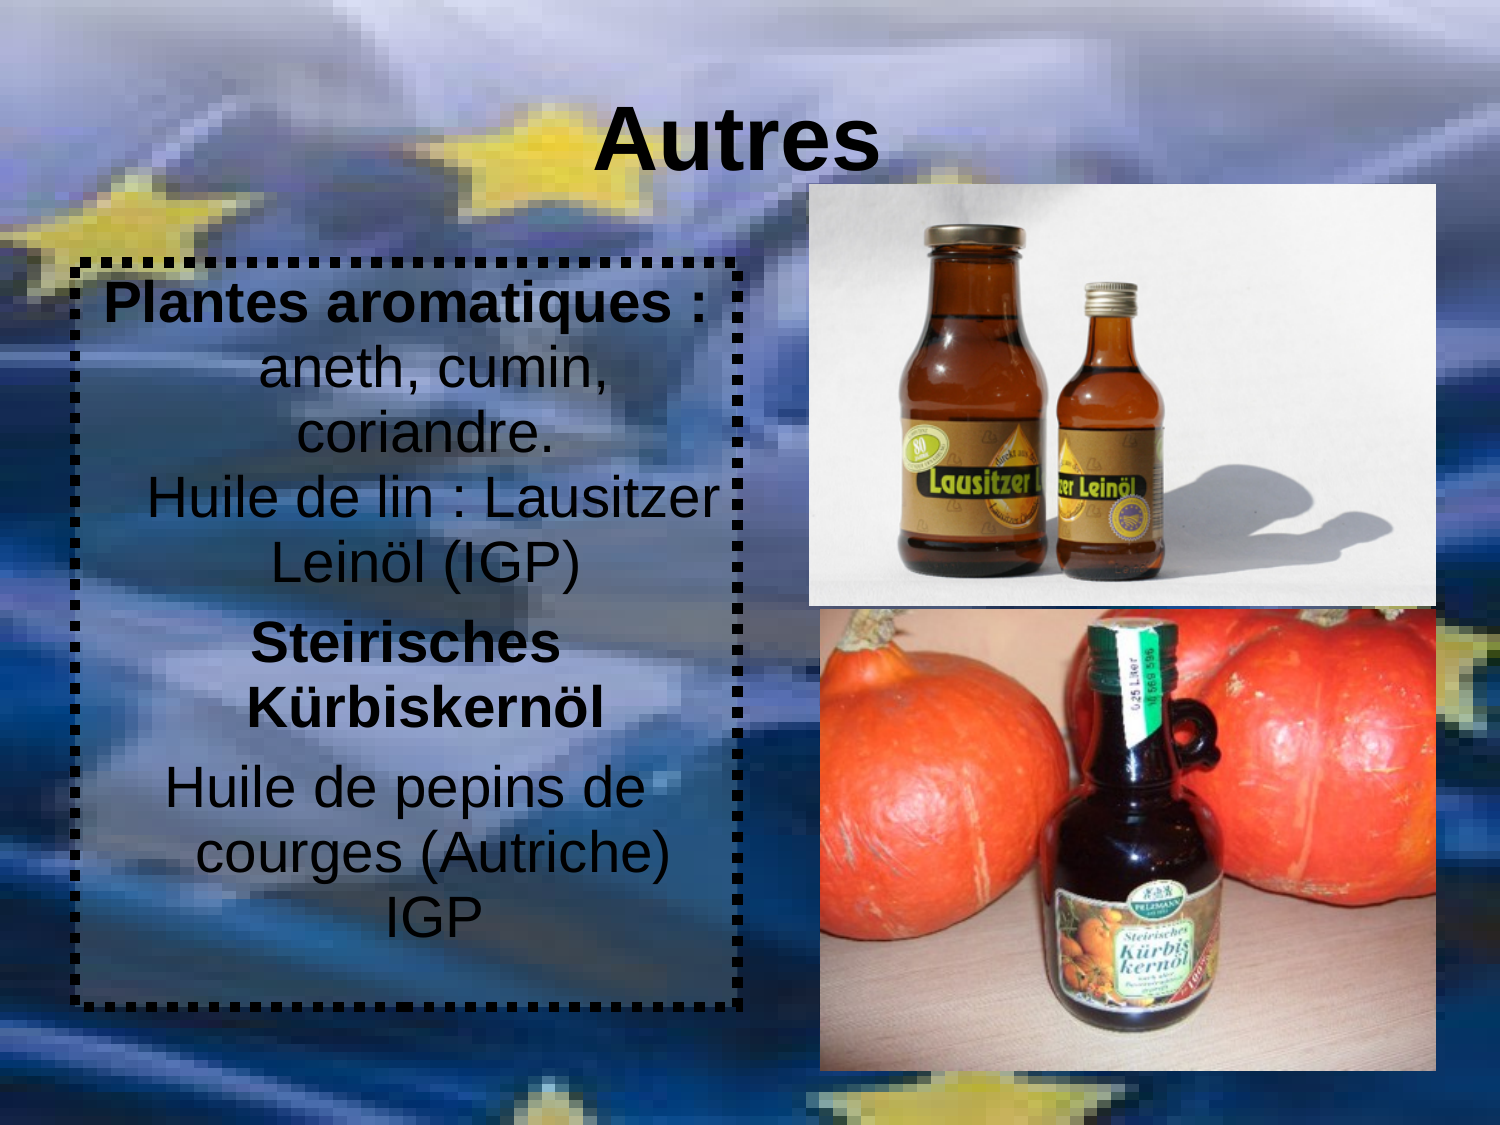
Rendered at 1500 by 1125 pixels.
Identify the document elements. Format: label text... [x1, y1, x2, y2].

title Autres [75, 45, 1426, 233]
list Plantes aromatiques : aneth, cumin, coriandre. Huile de lin : Lausitzer Leinöl (IGP) Steirisches Kürbiskernöl Huile de pepins de courges (Autriche) IGP [75, 262, 738, 1007]
picture [0, 0, 1500, 1125]
